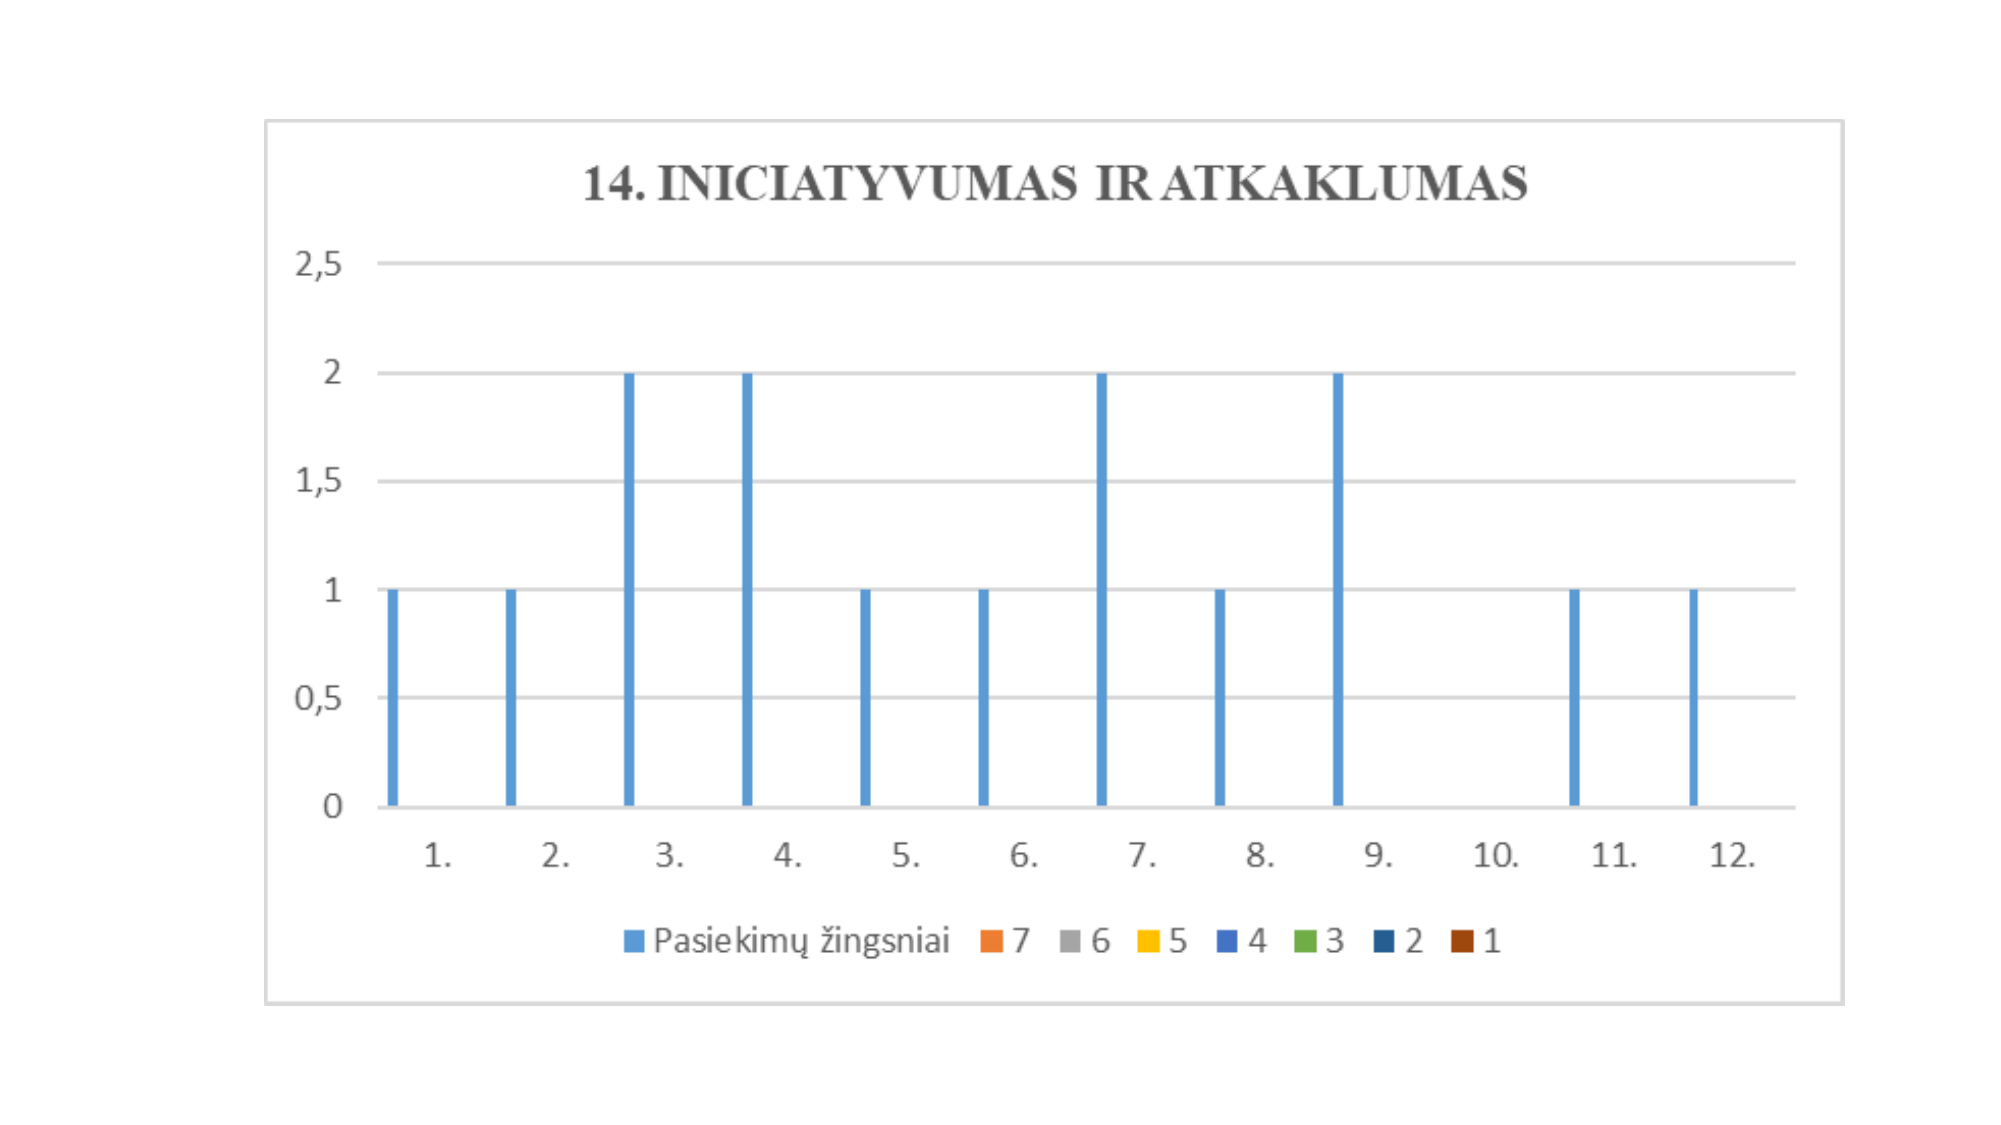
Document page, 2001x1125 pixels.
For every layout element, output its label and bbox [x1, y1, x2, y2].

picture [264, 119, 1845, 1006]
